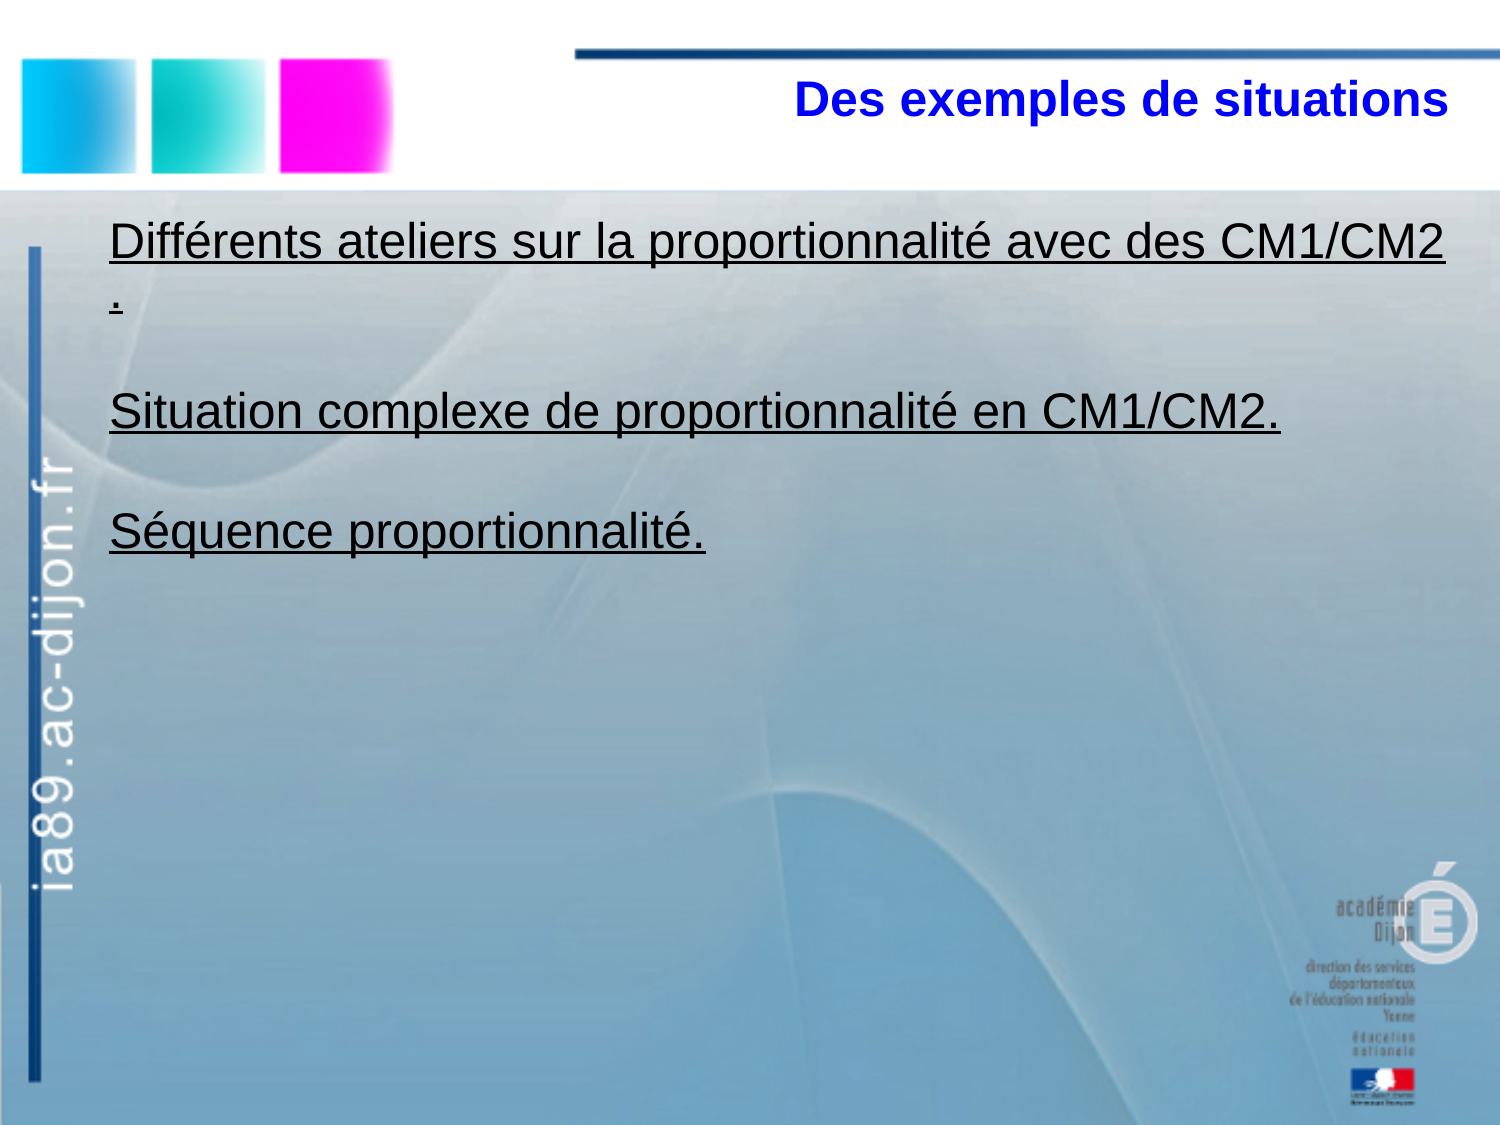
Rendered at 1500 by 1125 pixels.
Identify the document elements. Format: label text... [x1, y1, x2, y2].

picture [0, 0, 1500, 1125]
text_box Différents ateliers sur la proportionnalité avec des CM1/CM2. Situation complexe de proportionnalité en CM1/CM2. Séquence proportionnalité. [94, 200, 1465, 576]
text_box Des exemples de situations [531, 59, 1465, 134]
